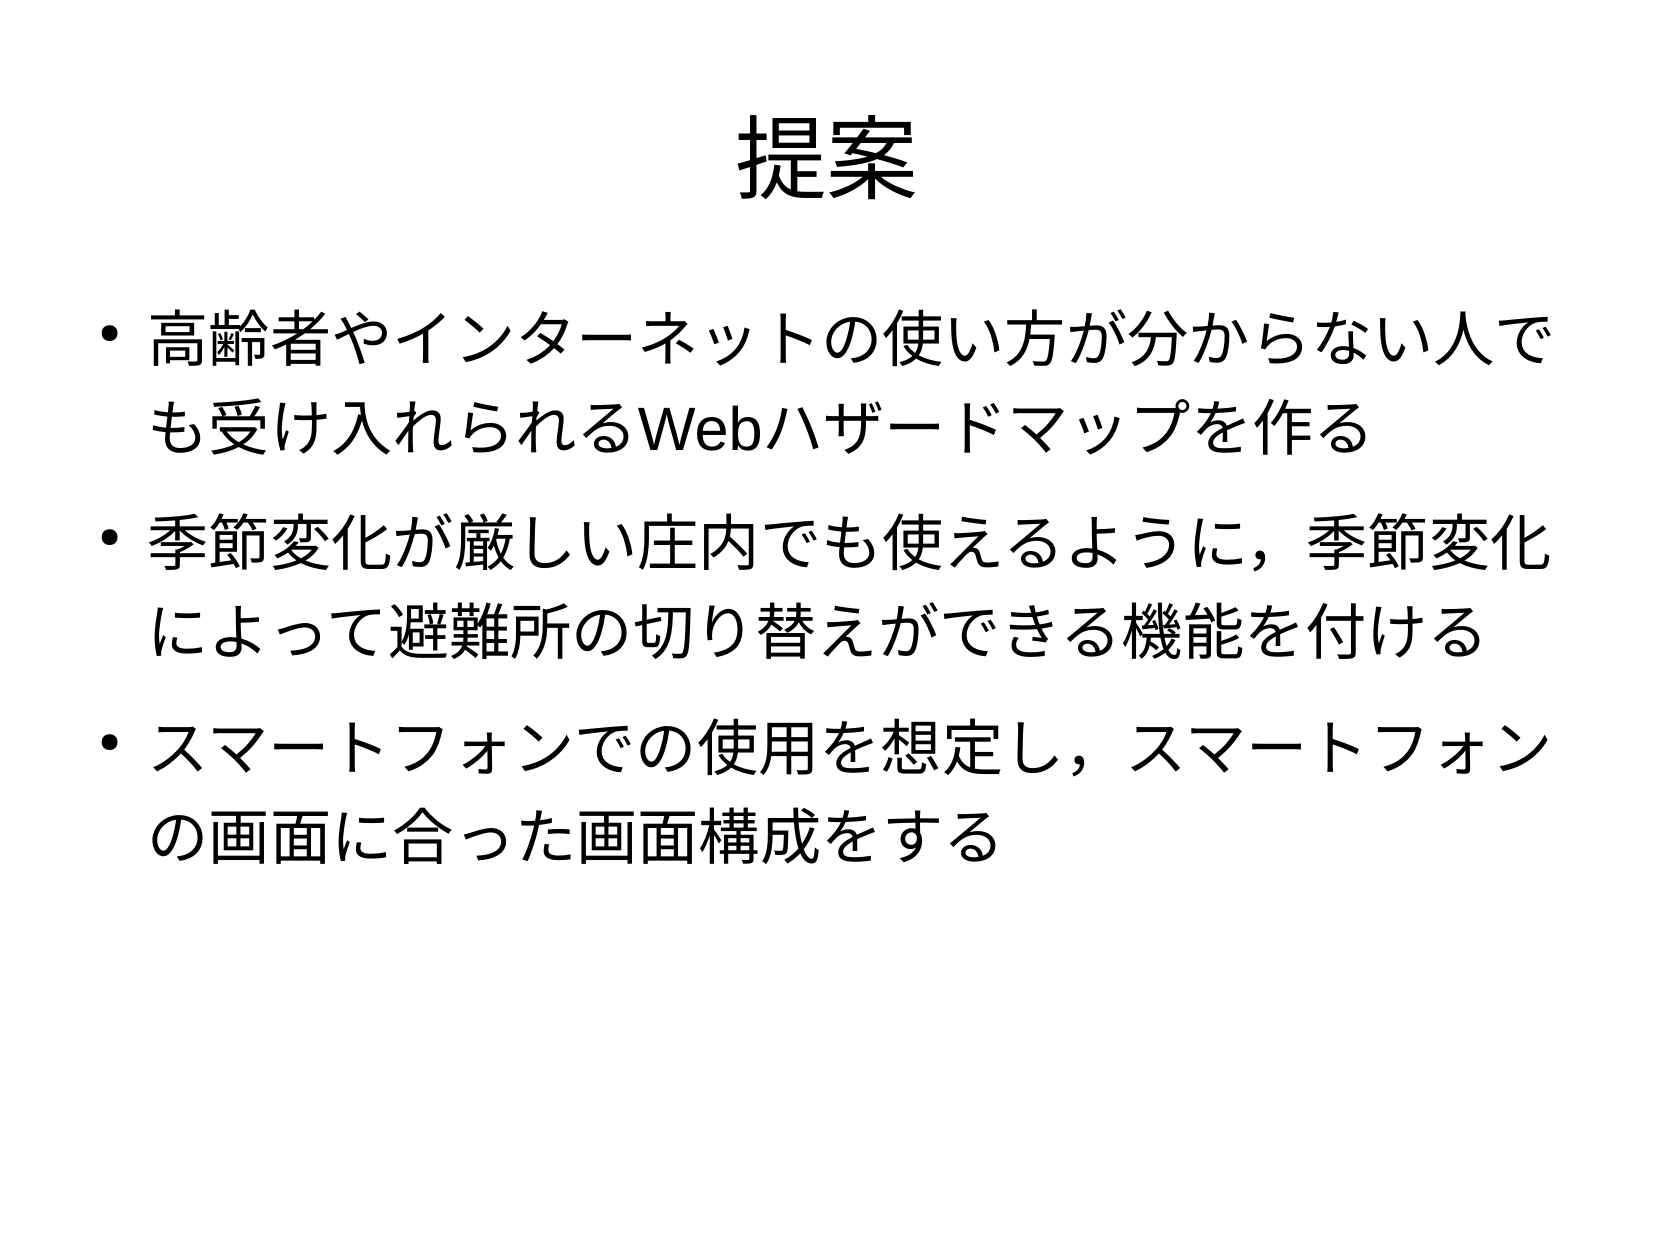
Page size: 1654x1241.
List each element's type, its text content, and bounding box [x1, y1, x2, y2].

title 提案 [82, 49, 1571, 257]
list 高齢者やインターネットの使い方が分からない人でも受け入れられるWebハザードマップを作る 季節変化が厳しい庄内でも使えるように，季節変化によって避難所の切り替えができる機能を付ける スマートフォンでの使用を想定し，スマートフォンの画面に合った画面構成をする [82, 290, 1571, 1010]
